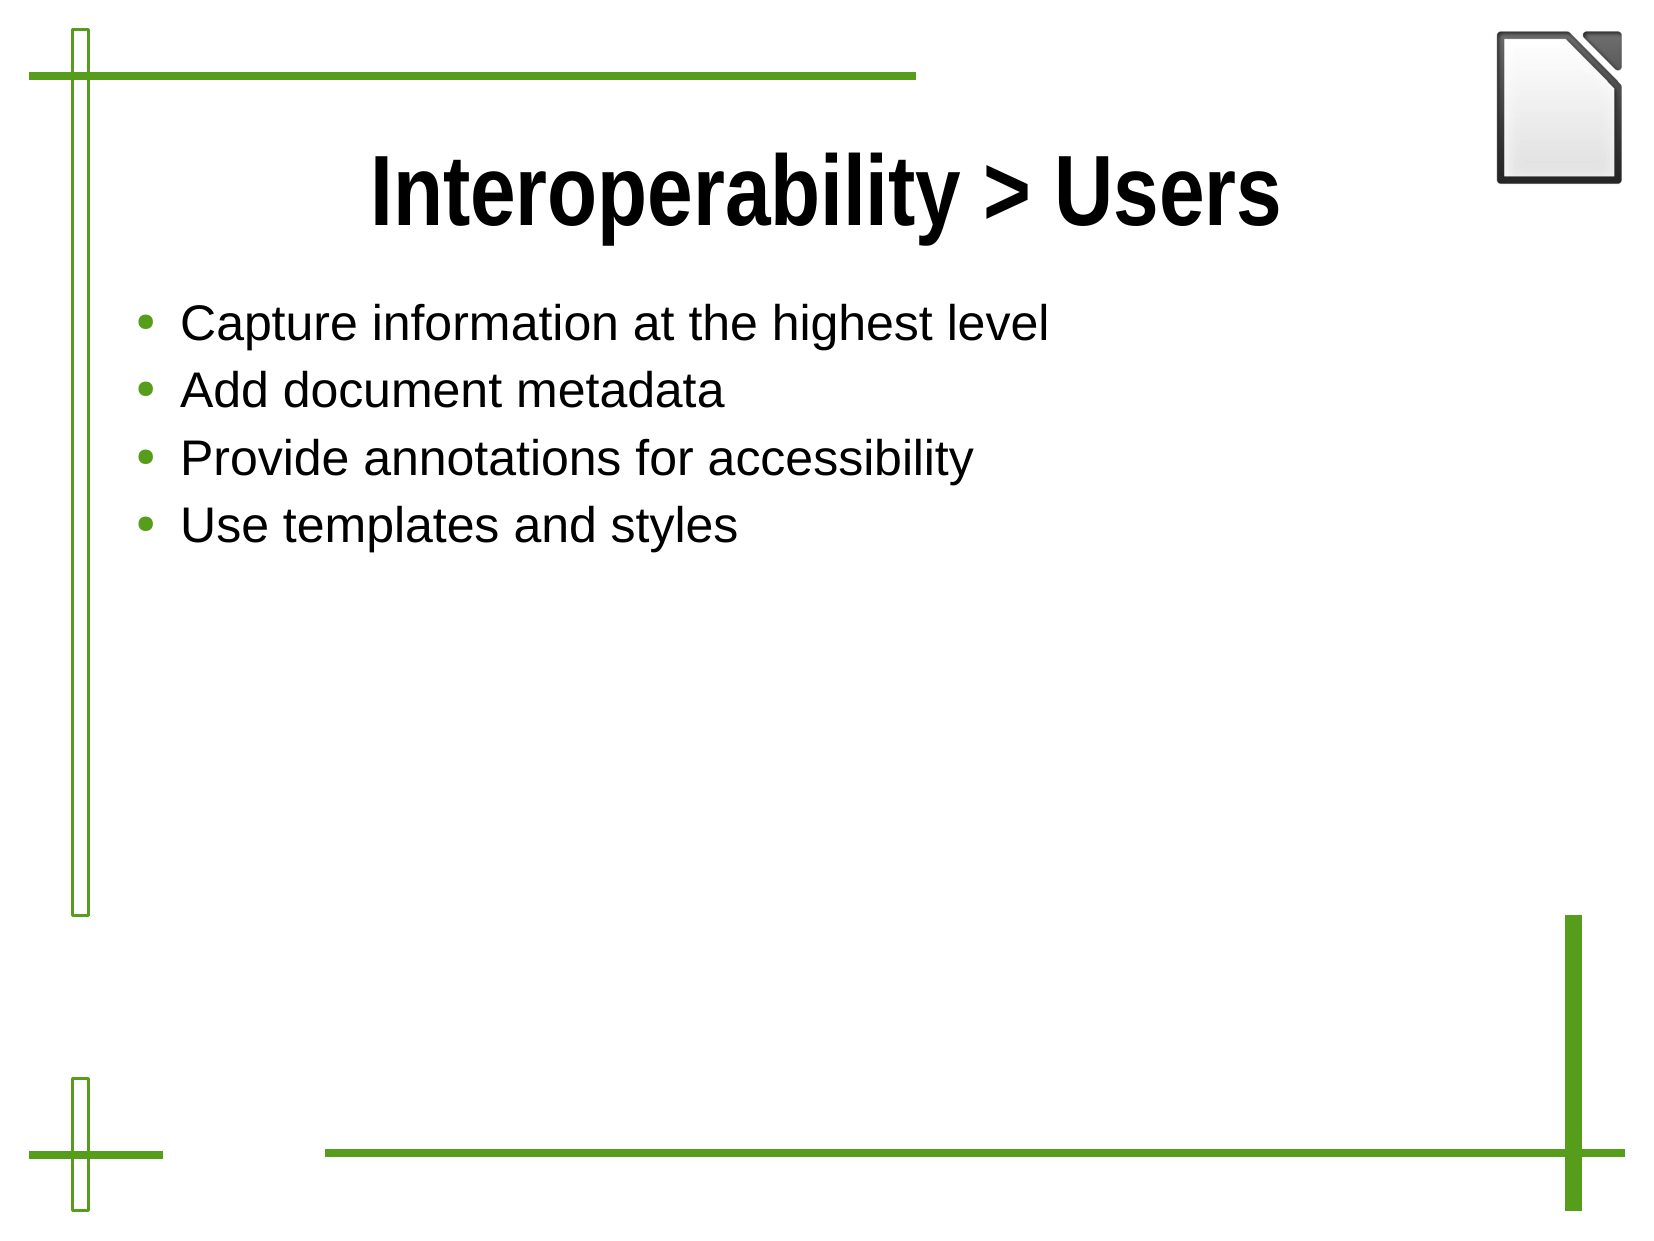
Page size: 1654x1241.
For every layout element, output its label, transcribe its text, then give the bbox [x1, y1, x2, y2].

list Capture information at the highest level Add document metadata Provide annotations for accessibility Use templates and styles [118, 295, 1536, 1123]
title Interoperability > Users [118, 118, 1536, 260]
picture [1494, 29, 1624, 186]
